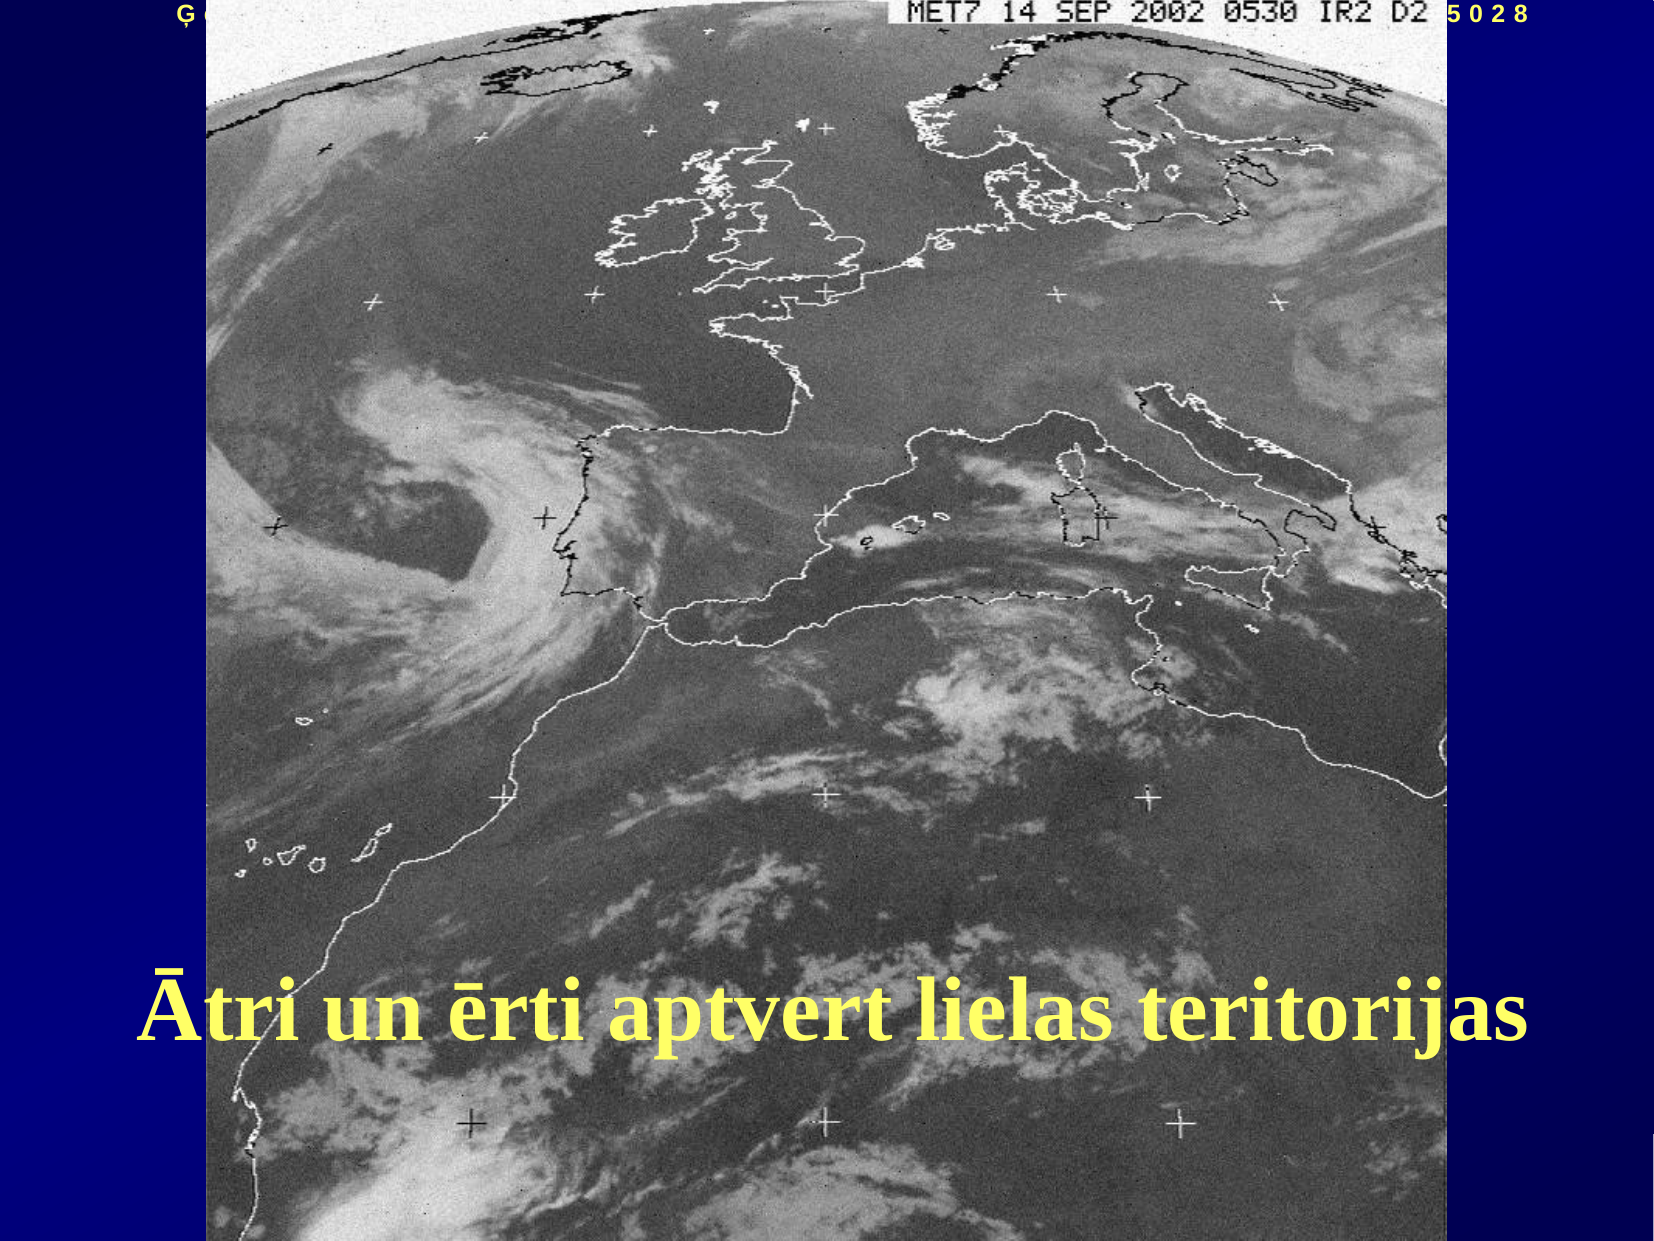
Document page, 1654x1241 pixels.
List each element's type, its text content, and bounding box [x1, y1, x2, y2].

picture [206, 1118, 1447, 1241]
title Ātri un ērti aptvert lielas teritorijas [128, 902, 1541, 1118]
picture [206, 0, 1447, 902]
